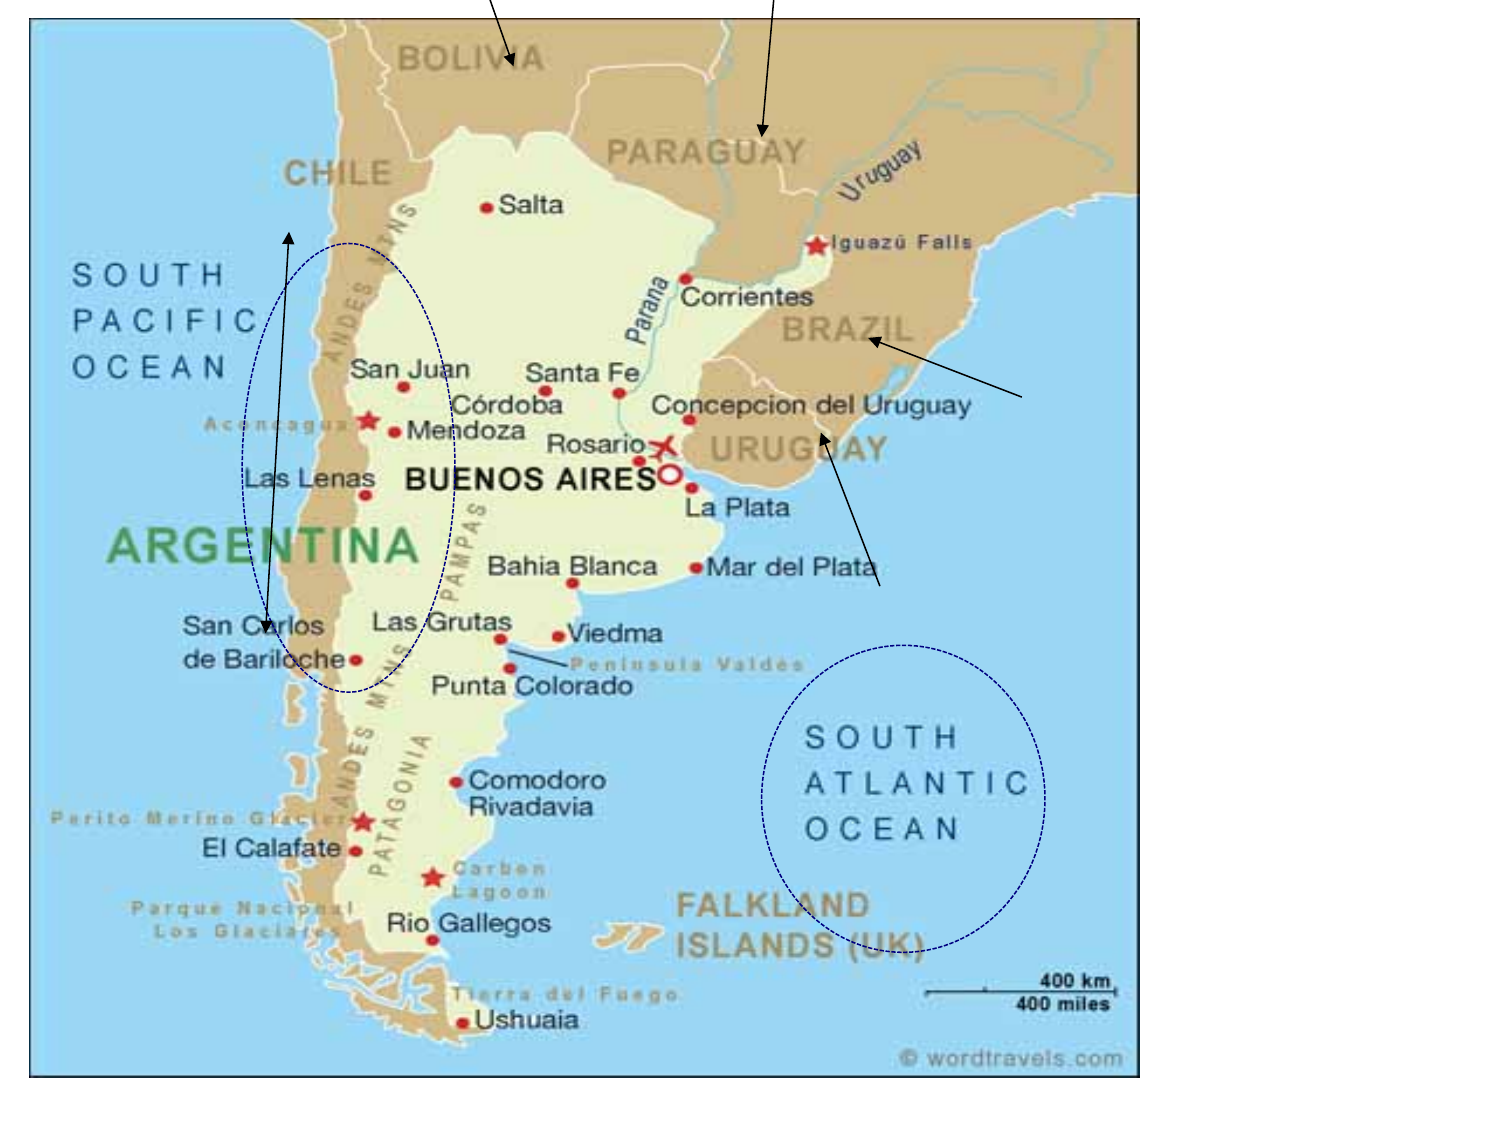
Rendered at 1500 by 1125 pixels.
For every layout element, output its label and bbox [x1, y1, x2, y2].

picture [29, 18, 1140, 1078]
